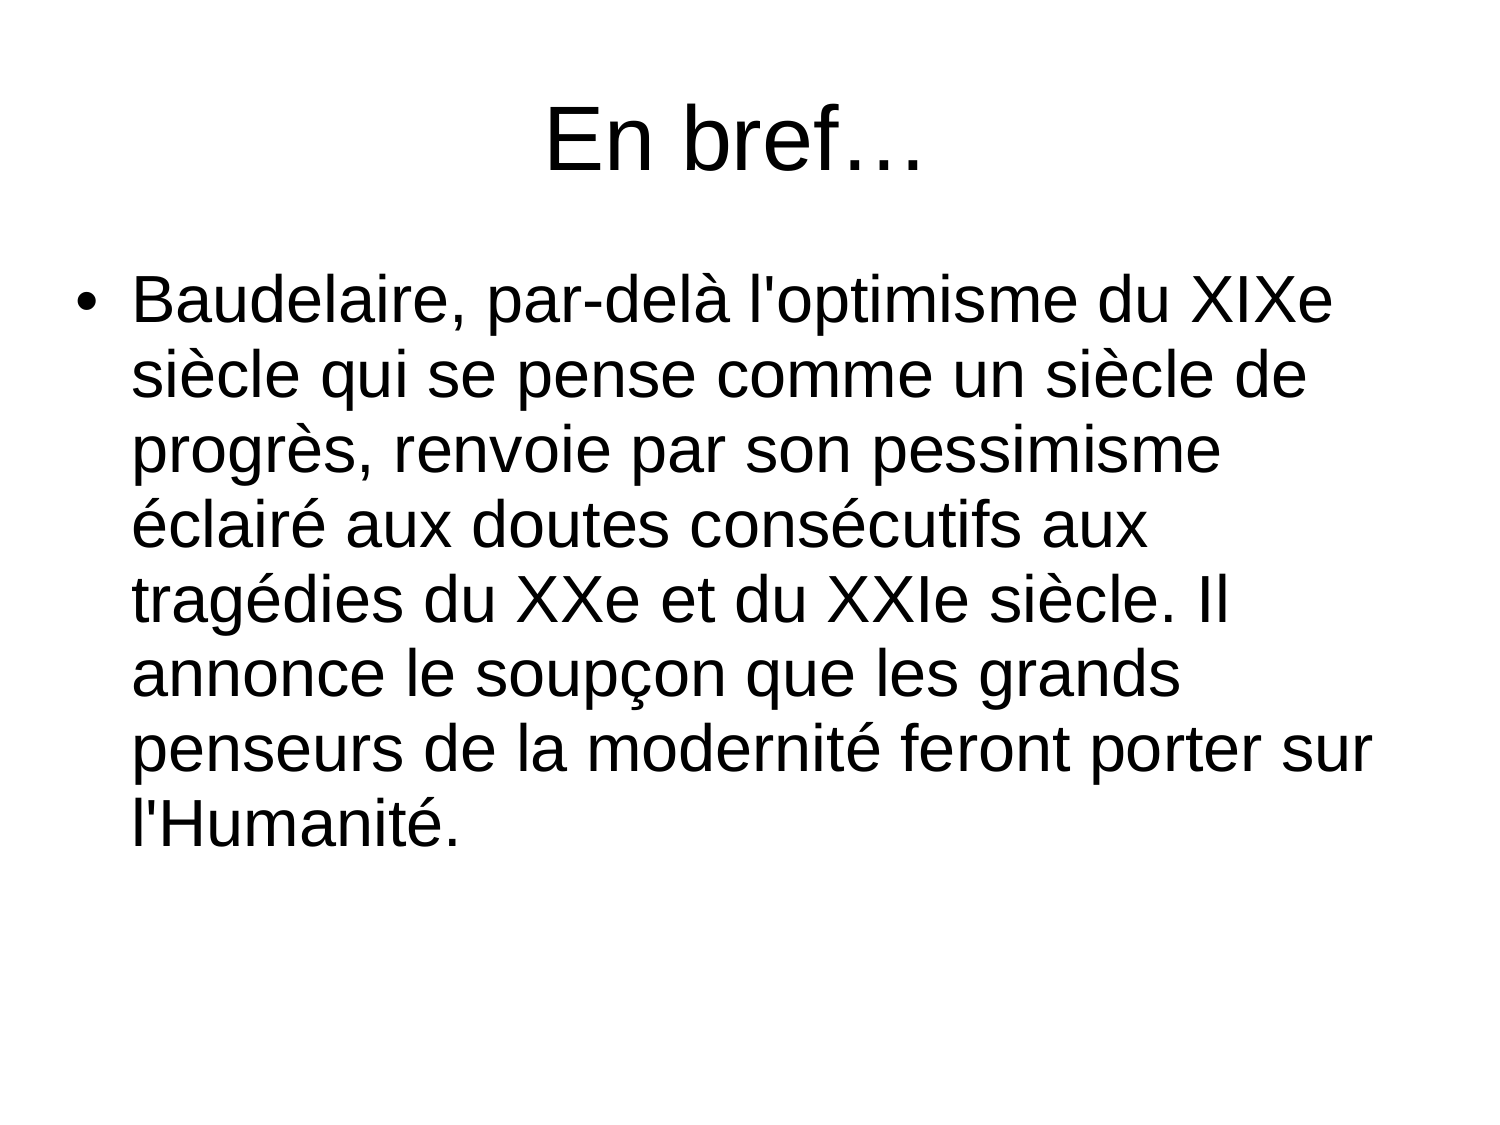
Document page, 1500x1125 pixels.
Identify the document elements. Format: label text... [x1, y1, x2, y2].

list Baudelaire, par-delà l'optimisme du XIXe siècle qui se pense comme un siècle de progrès, renvoie par son pessimisme éclairé aux doutes consécutifs aux tragédies du XXe et du XXIe siècle. Il annonce le soupçon que les grands penseurs de la modernité feront porter sur l'Humanité. [75, 262, 1426, 953]
title En bref… [75, 21, 1426, 257]
